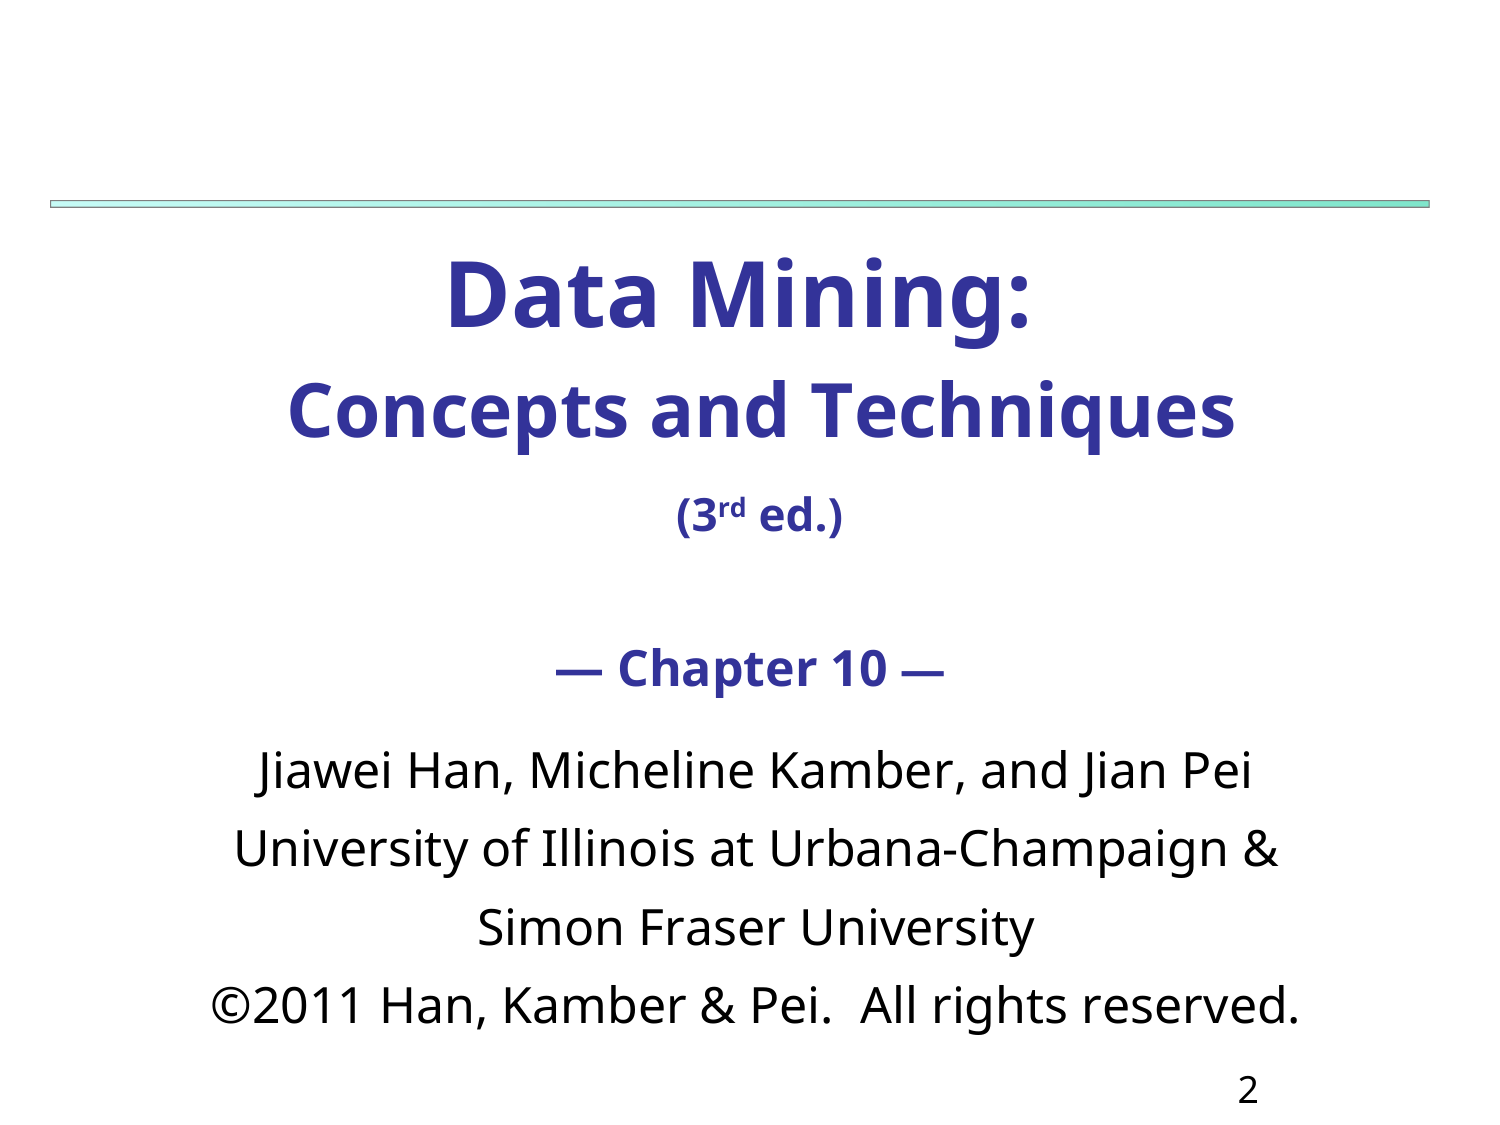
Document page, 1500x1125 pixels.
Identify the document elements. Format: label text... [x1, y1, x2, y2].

list Jiawei Han, Micheline Kamber, and Jian Pei University of Illinois at Urbana-Champaign & Simon Fraser University ©2011 Han, Kamber & Pei. All rights reserved. [50, 724, 1463, 1038]
text_box <number> [1187, 1050, 1500, 1125]
title Data Mining: Concepts and Techniques (3rd ed.) — Chapter 10 — [24, 66, 1476, 704]
